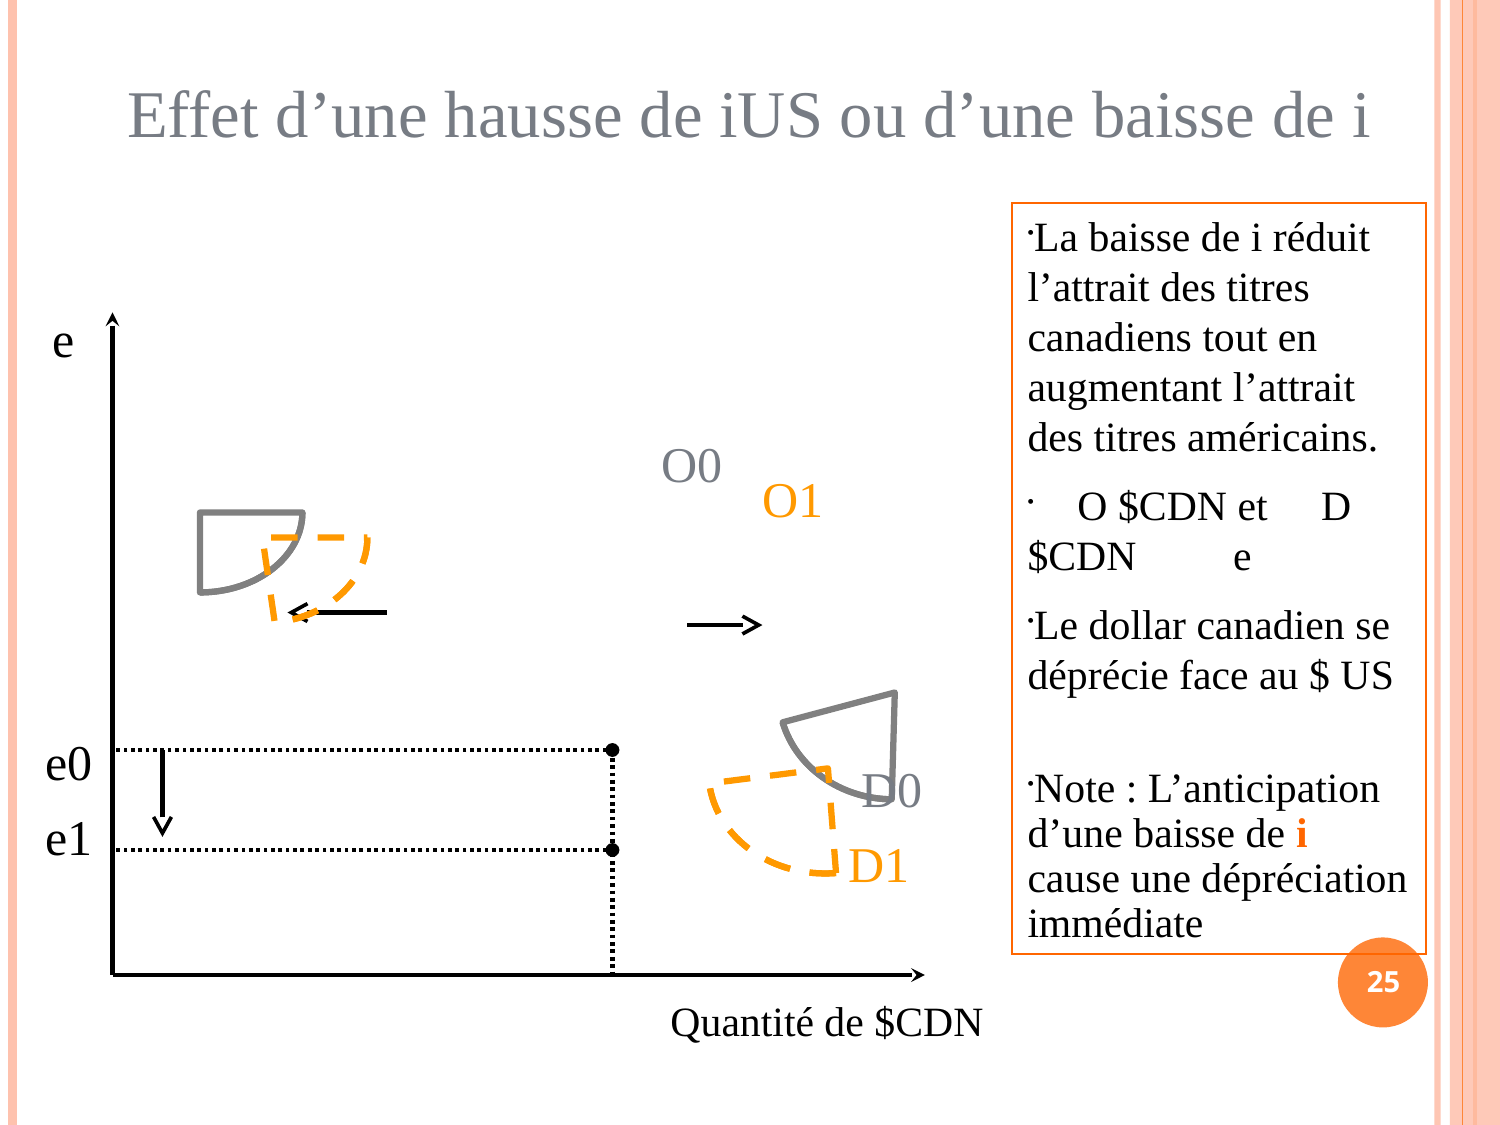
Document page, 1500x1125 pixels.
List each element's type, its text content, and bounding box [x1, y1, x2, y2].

text_box O1 [747, 459, 875, 536]
text_box e [37, 299, 90, 376]
text_box D1 [833, 824, 925, 901]
slide_number <numéro> [1333, 940, 1434, 1027]
text_box Quantité de $CDN [655, 987, 1013, 1053]
text_box e1 [30, 797, 109, 873]
text_box D0 [846, 749, 938, 826]
text_box e0 [30, 722, 109, 797]
text_box La baisse de i réduit l’attrait des titres canadiens tout en augmentant l’attrait des titres américains.  O $CDN et  D $CDN   e Le dollar canadien se déprécie face au $ US Note : L’anticipation d’une baisse de i cause une dépréciation immédiate [1012, 202, 1426, 955]
text_box O0 [646, 424, 738, 501]
text_box Effet d’une hausse de iUS ou d’une baisse de i [37, 37, 1463, 185]
